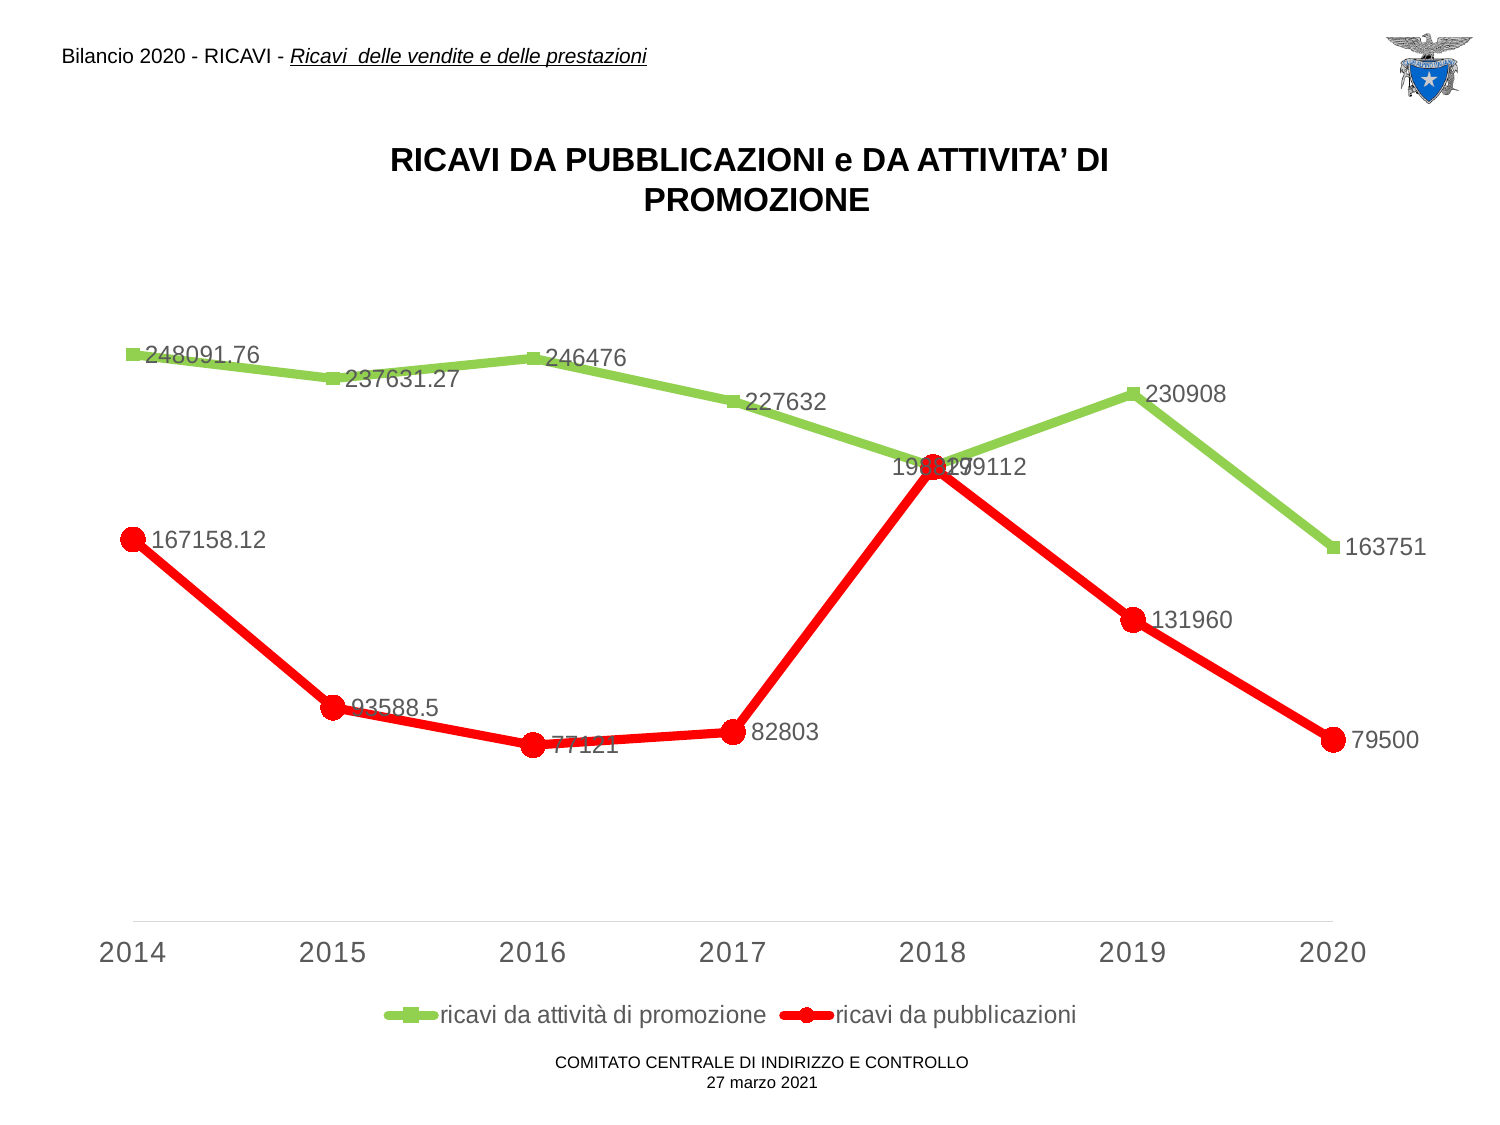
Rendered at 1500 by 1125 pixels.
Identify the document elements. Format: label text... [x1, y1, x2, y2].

picture [1382, 29, 1477, 112]
text_box RICAVI DA PUBBLICAZIONI e DA ATTIVITA’ DI PROMOZIONE [260, 122, 1240, 219]
text_box Bilancio 2020 - RICAVI - Ricavi delle vendite e delle prestazioni [46, 35, 715, 76]
chart [72, 219, 1428, 1035]
text_box COMITATO CENTRALE DI INDIRIZZO E CONTROLLO 27 marzo 2021 [278, 1044, 1247, 1101]
